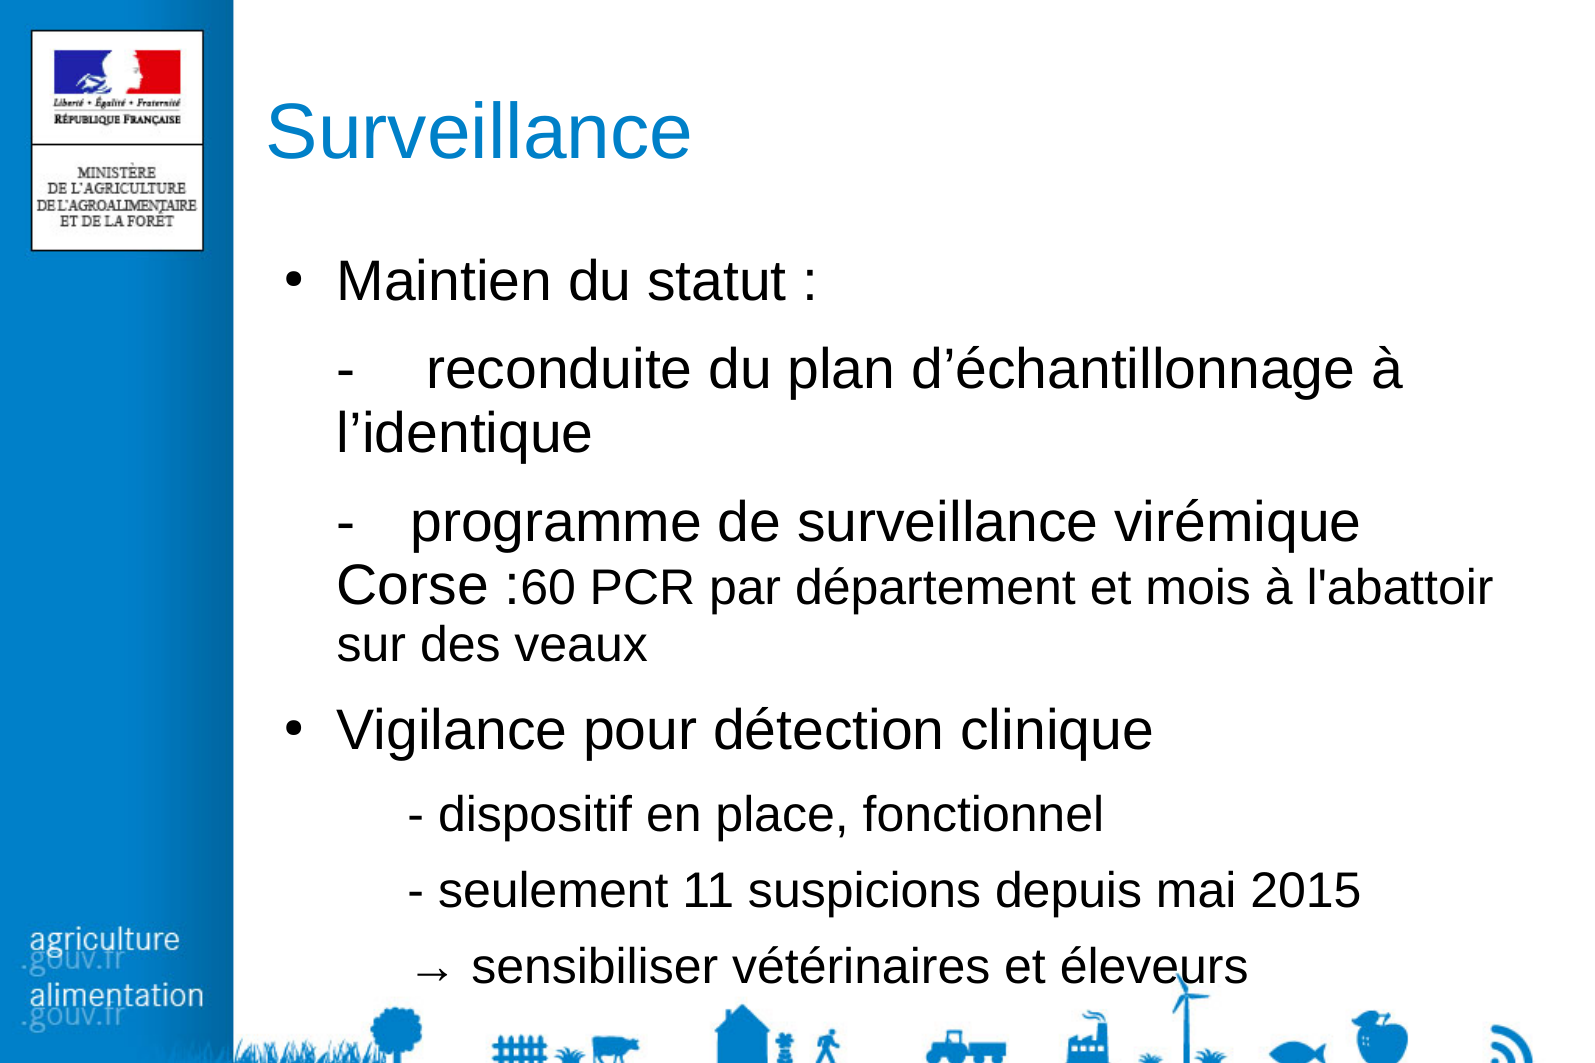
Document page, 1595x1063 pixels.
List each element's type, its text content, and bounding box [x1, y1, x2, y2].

title Surveillance [265, 42, 1536, 220]
picture [0, 0, 1595, 1063]
list Maintien du statut : - reconduite du plan d’échantillonnage à l’identique - programme de surveillance virémique Corse :60 PCR par département et mois à l'abattoir sur des veaux Vigilance pour détection clinique - dispositif en place, fonctionnel - seulement 11 suspicions depuis mai 2015 → sensibiliser vétérinaires et éleveurs [265, 248, 1536, 993]
